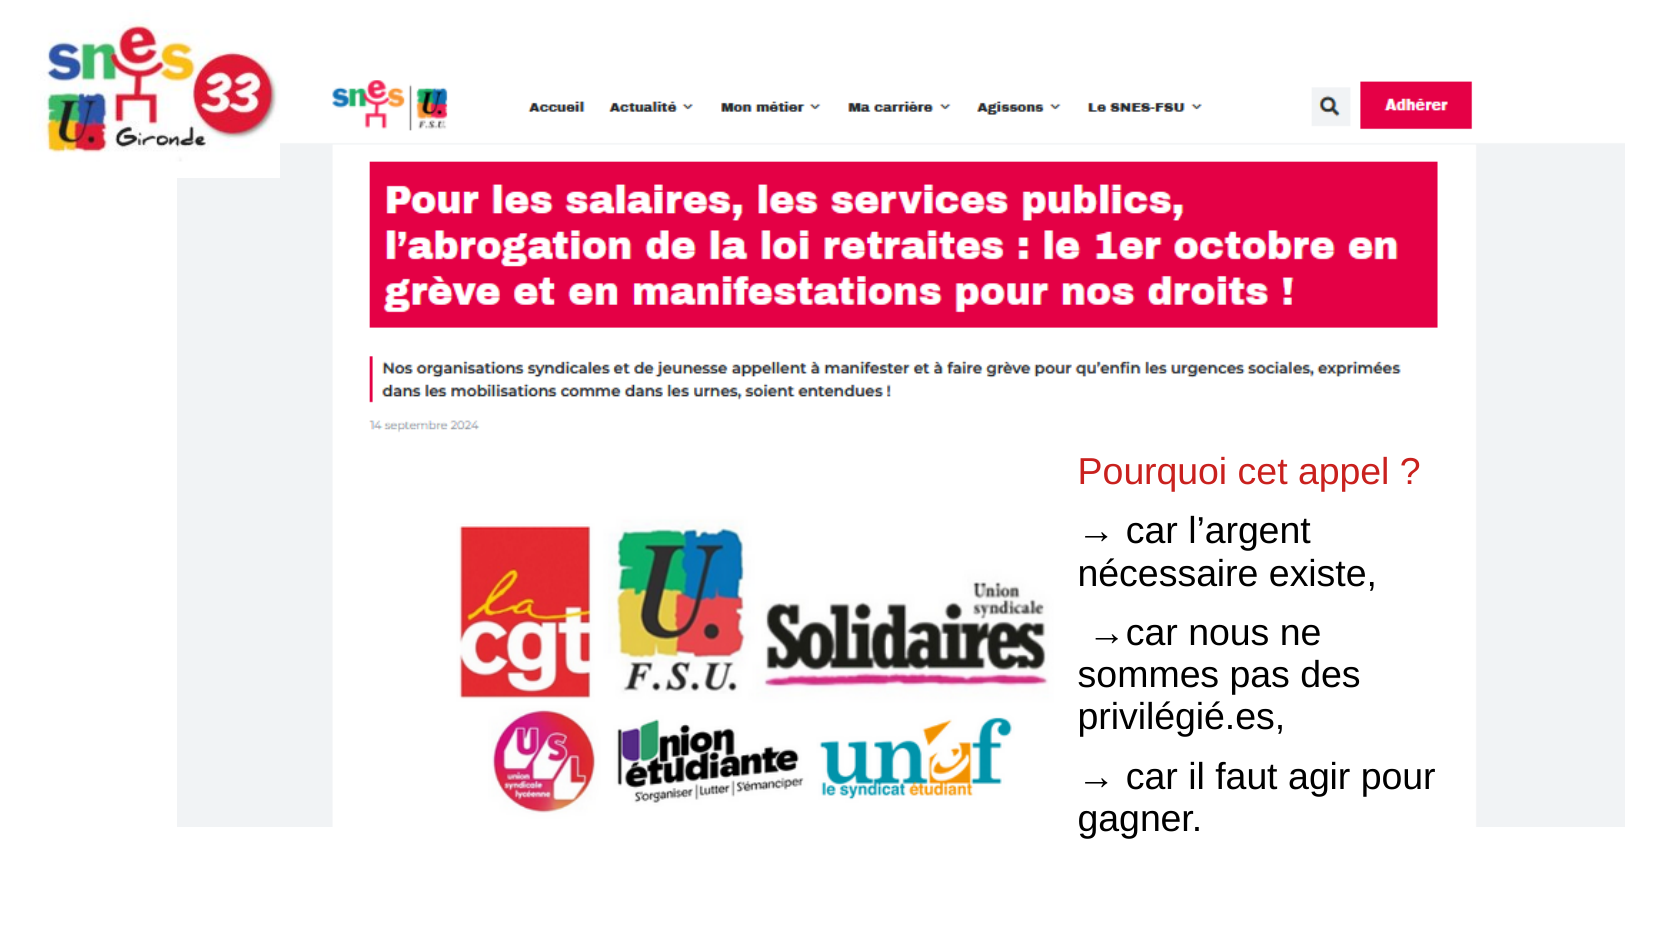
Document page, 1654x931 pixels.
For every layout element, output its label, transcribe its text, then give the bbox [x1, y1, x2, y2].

picture [29, 10, 1625, 827]
text_box Pourquoi cet appel ? → car l’argent nécessaire existe, →car nous ne sommes pas des privilégié.es, → car il faut agir pour gagner. [1062, 442, 1477, 847]
